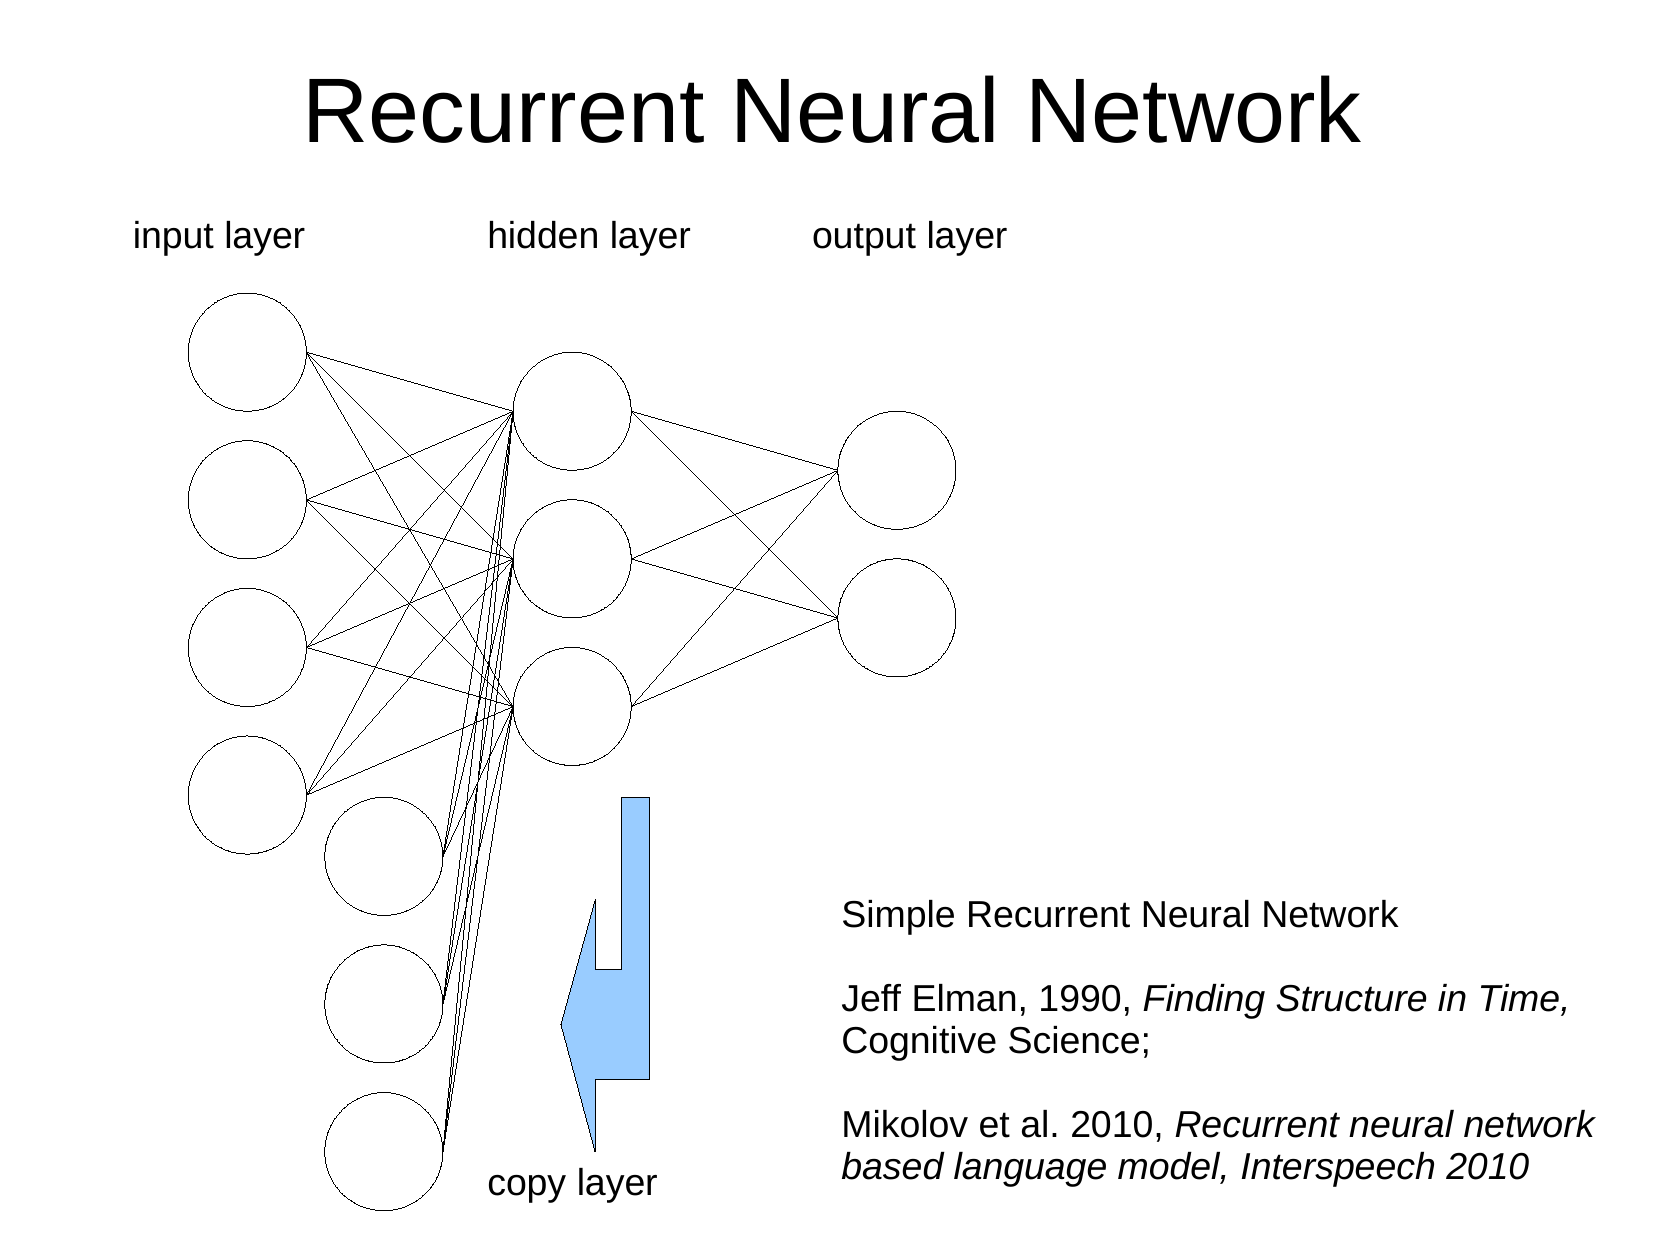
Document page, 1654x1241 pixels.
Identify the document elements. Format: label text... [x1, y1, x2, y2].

title Recurrent Neural Network [88, 14, 1577, 207]
text_box copy layer [472, 1153, 673, 1211]
text_box output layer [797, 206, 1023, 264]
text_box hidden layer [472, 206, 706, 264]
text_box [560, 797, 650, 1152]
text_box input layer [118, 206, 321, 264]
text_box Simple Recurrent Neural Network Jeff Elman, 1990, Finding Structure in Time, Cognitive Science; Mikolov et al. 2010, Recurrent neural network based language model, Interspeech 2010 [826, 885, 1625, 1195]
